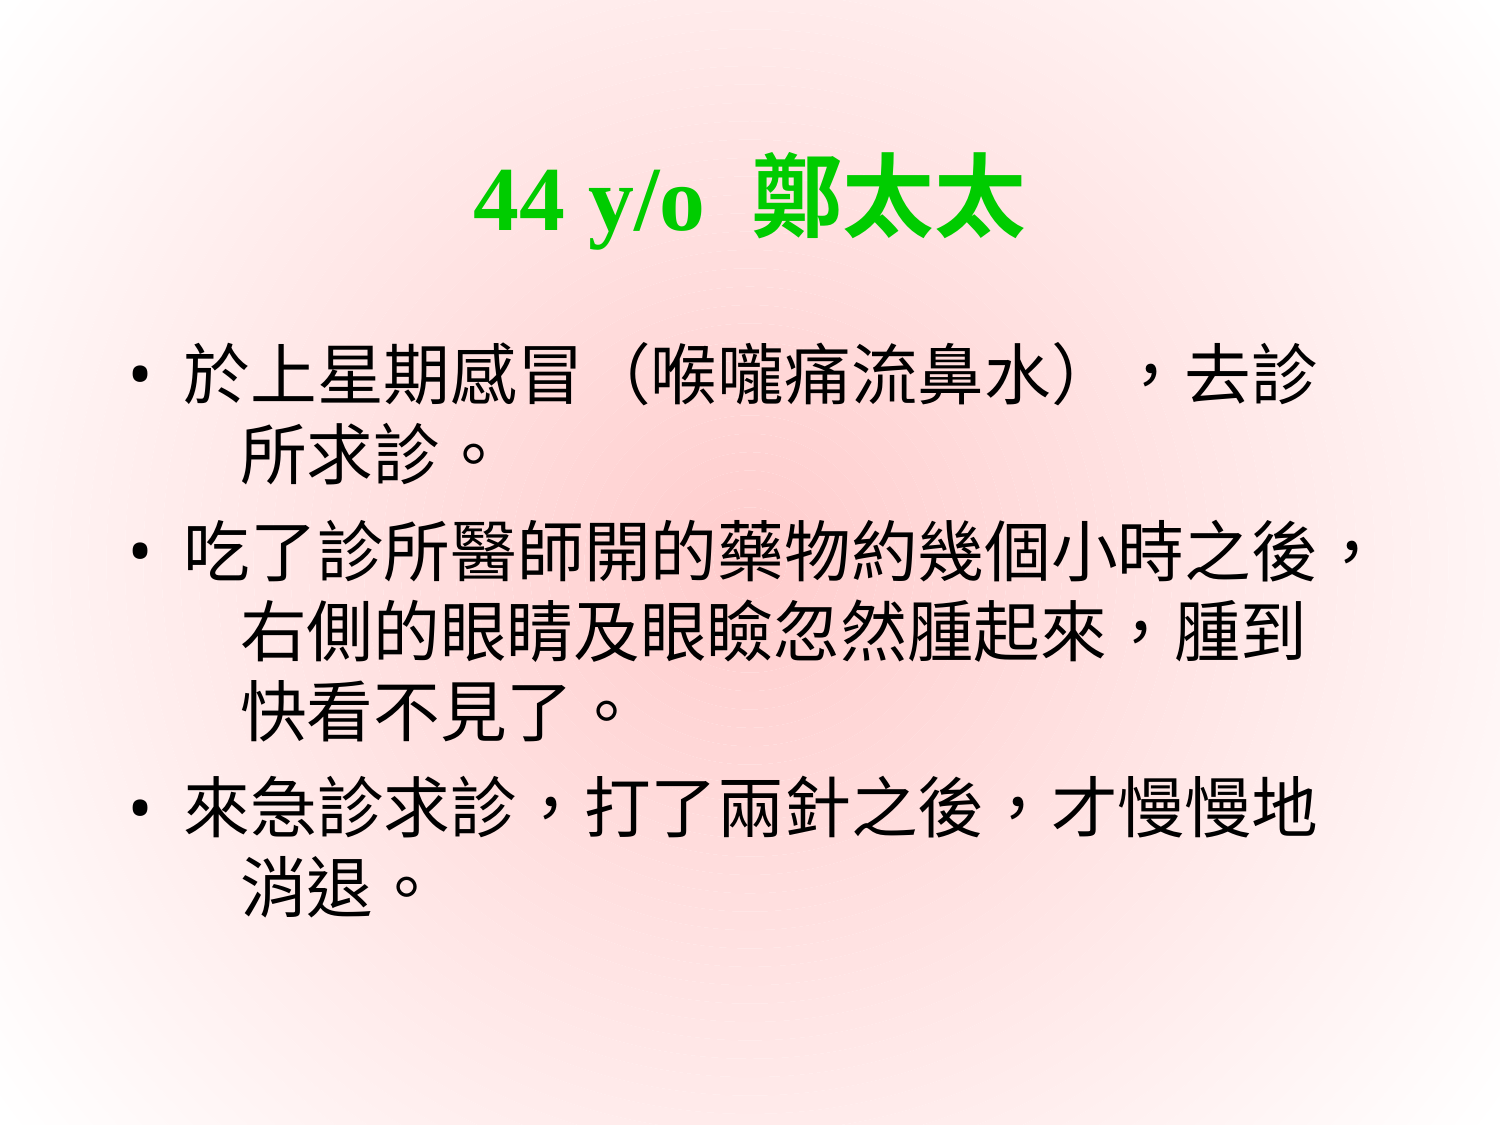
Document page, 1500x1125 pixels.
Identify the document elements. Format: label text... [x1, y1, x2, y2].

title 44 y/o 鄭太太 [112, 99, 1388, 288]
list 於上星期感冒（喉嚨痛流鼻水），去診所求診。 吃了診所醫師開的藥物約幾個小時之後，右側的眼睛及眼瞼忽然腫起來，腫到快看不見了。 來急診求診，打了兩針之後，才慢慢地消退。 [112, 324, 1388, 1000]
